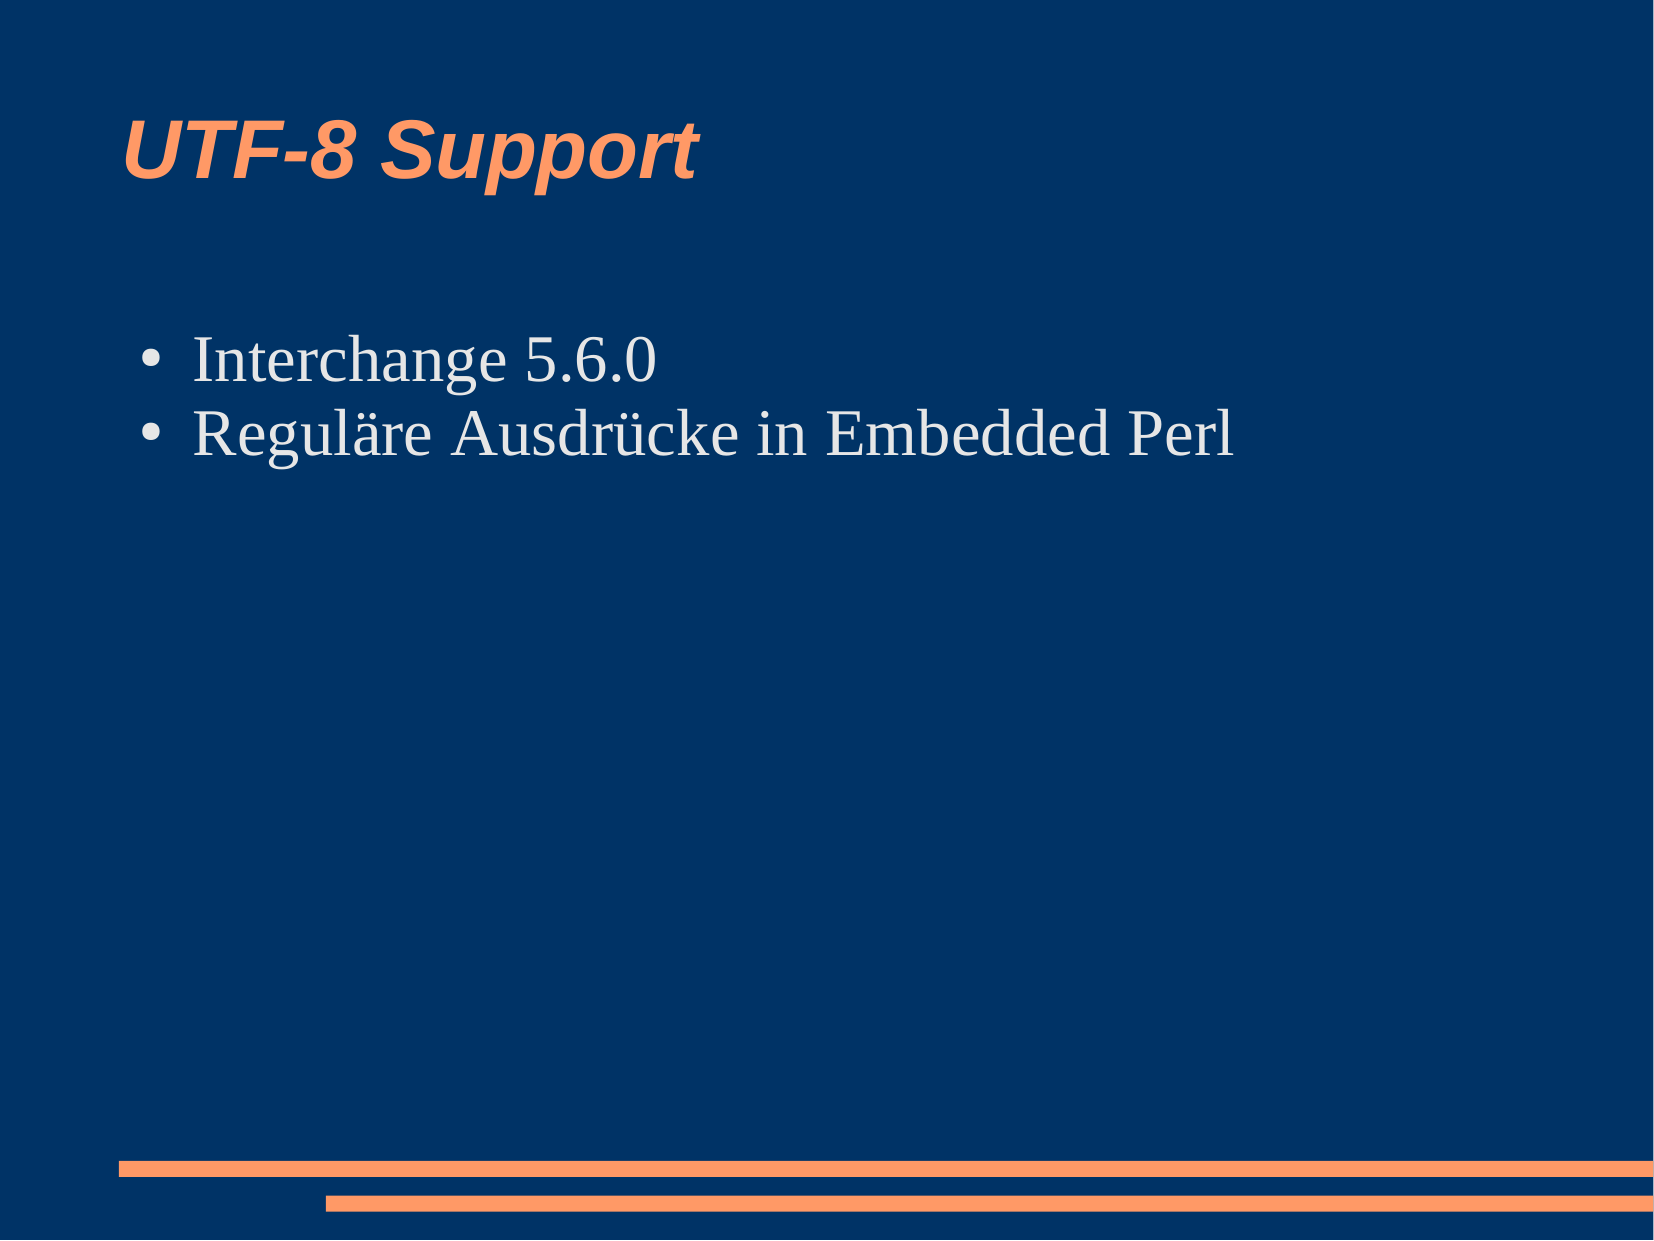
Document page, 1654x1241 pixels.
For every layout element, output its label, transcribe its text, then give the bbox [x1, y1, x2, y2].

list Interchange 5.6.0 Reguläre Ausdrücke in Embedded Perl [121, 322, 1561, 1118]
title UTF-8 Support [121, 46, 1534, 254]
